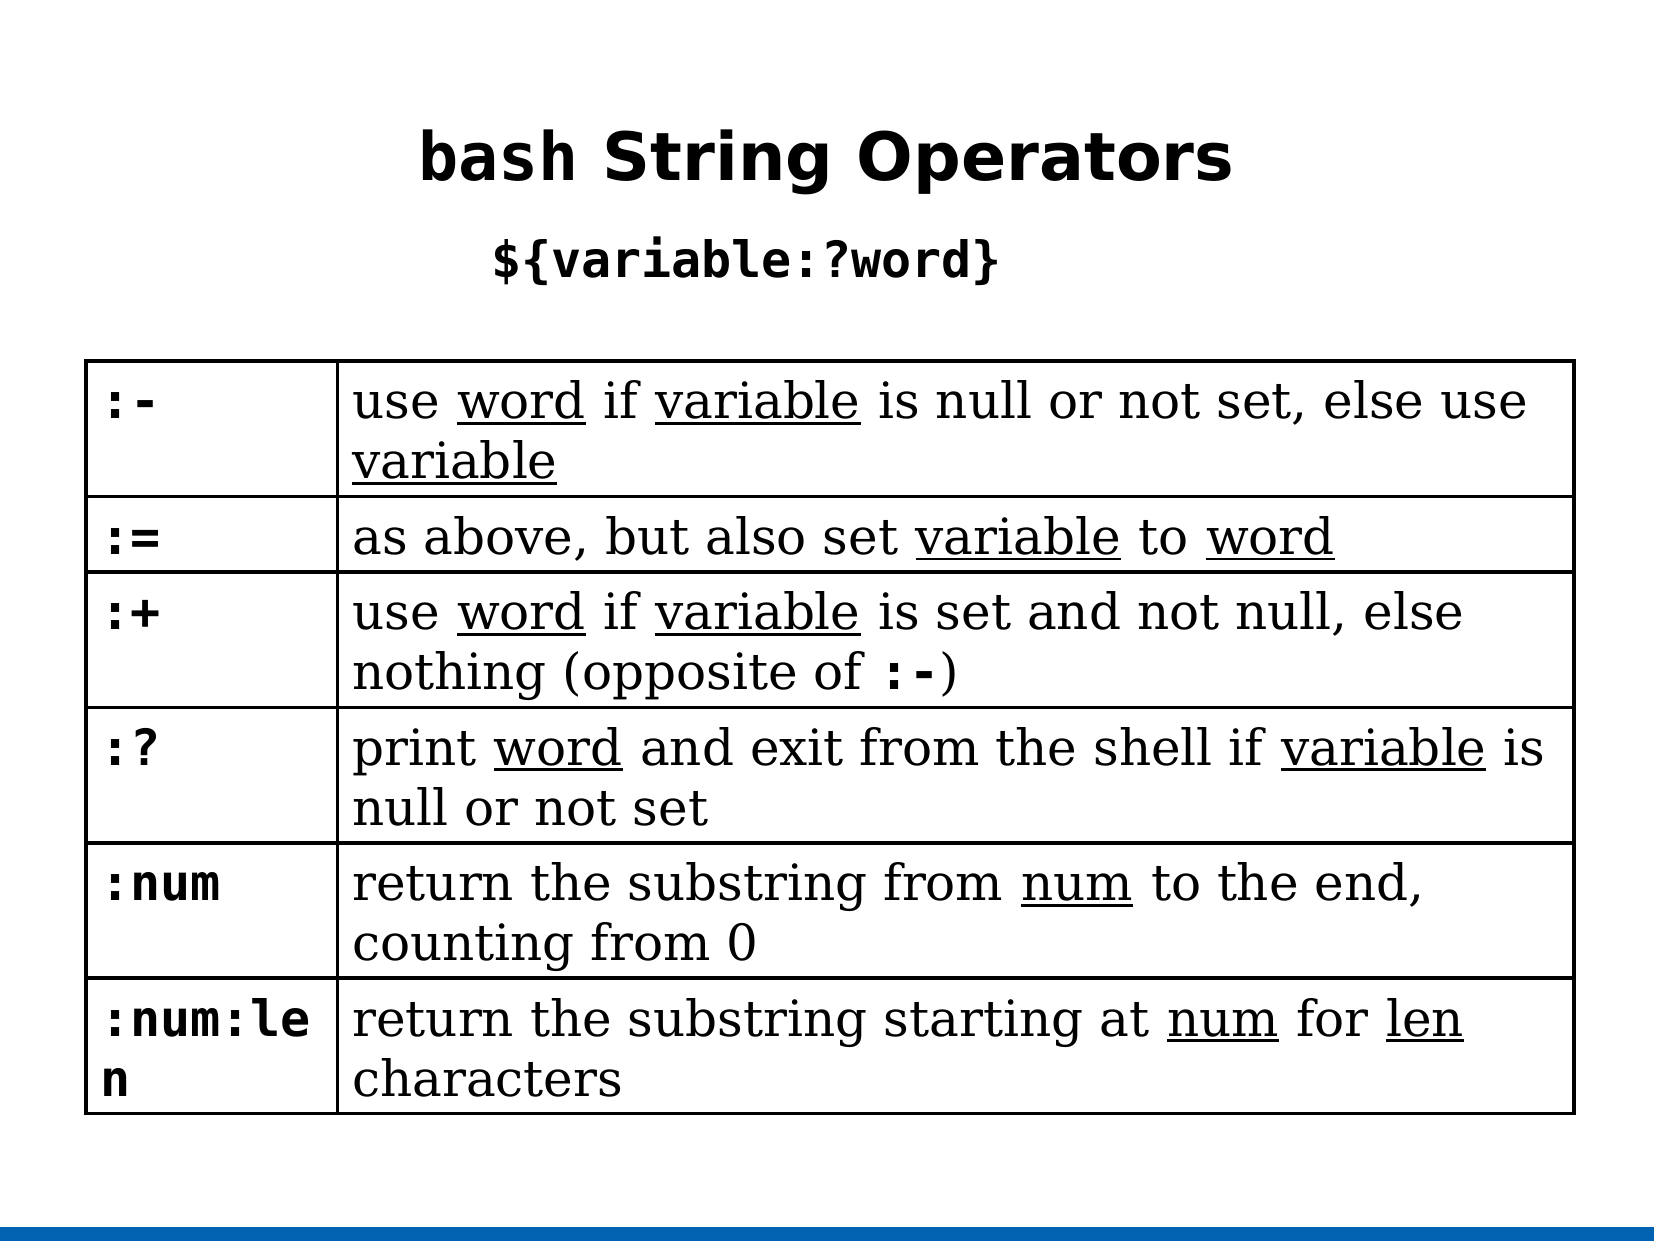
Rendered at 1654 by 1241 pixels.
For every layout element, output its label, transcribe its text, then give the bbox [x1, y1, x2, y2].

table_cell :num [88, 845, 336, 976]
text_box ${variable:?word} [442, 220, 1063, 296]
table_cell return the substring from num to the end, counting from 0 [339, 845, 1572, 976]
table_header use word if variable is null or not set, else use variable [339, 363, 1572, 495]
table_cell print word and exit from the shell if variable is null or not set [339, 709, 1572, 841]
title bash String Operators [82, 50, 1571, 257]
table_cell return the substring starting at num for len characters [339, 980, 1572, 1112]
table_cell :num:len [88, 980, 336, 1112]
table_cell := [88, 498, 336, 570]
table_header :- [88, 363, 336, 495]
table_cell :+ [88, 574, 336, 706]
table_cell as above, but also set variable to word [339, 498, 1572, 570]
table_cell :? [88, 709, 336, 841]
table_cell use word if variable is set and not null, else nothing (opposite of :-) [339, 574, 1572, 706]
